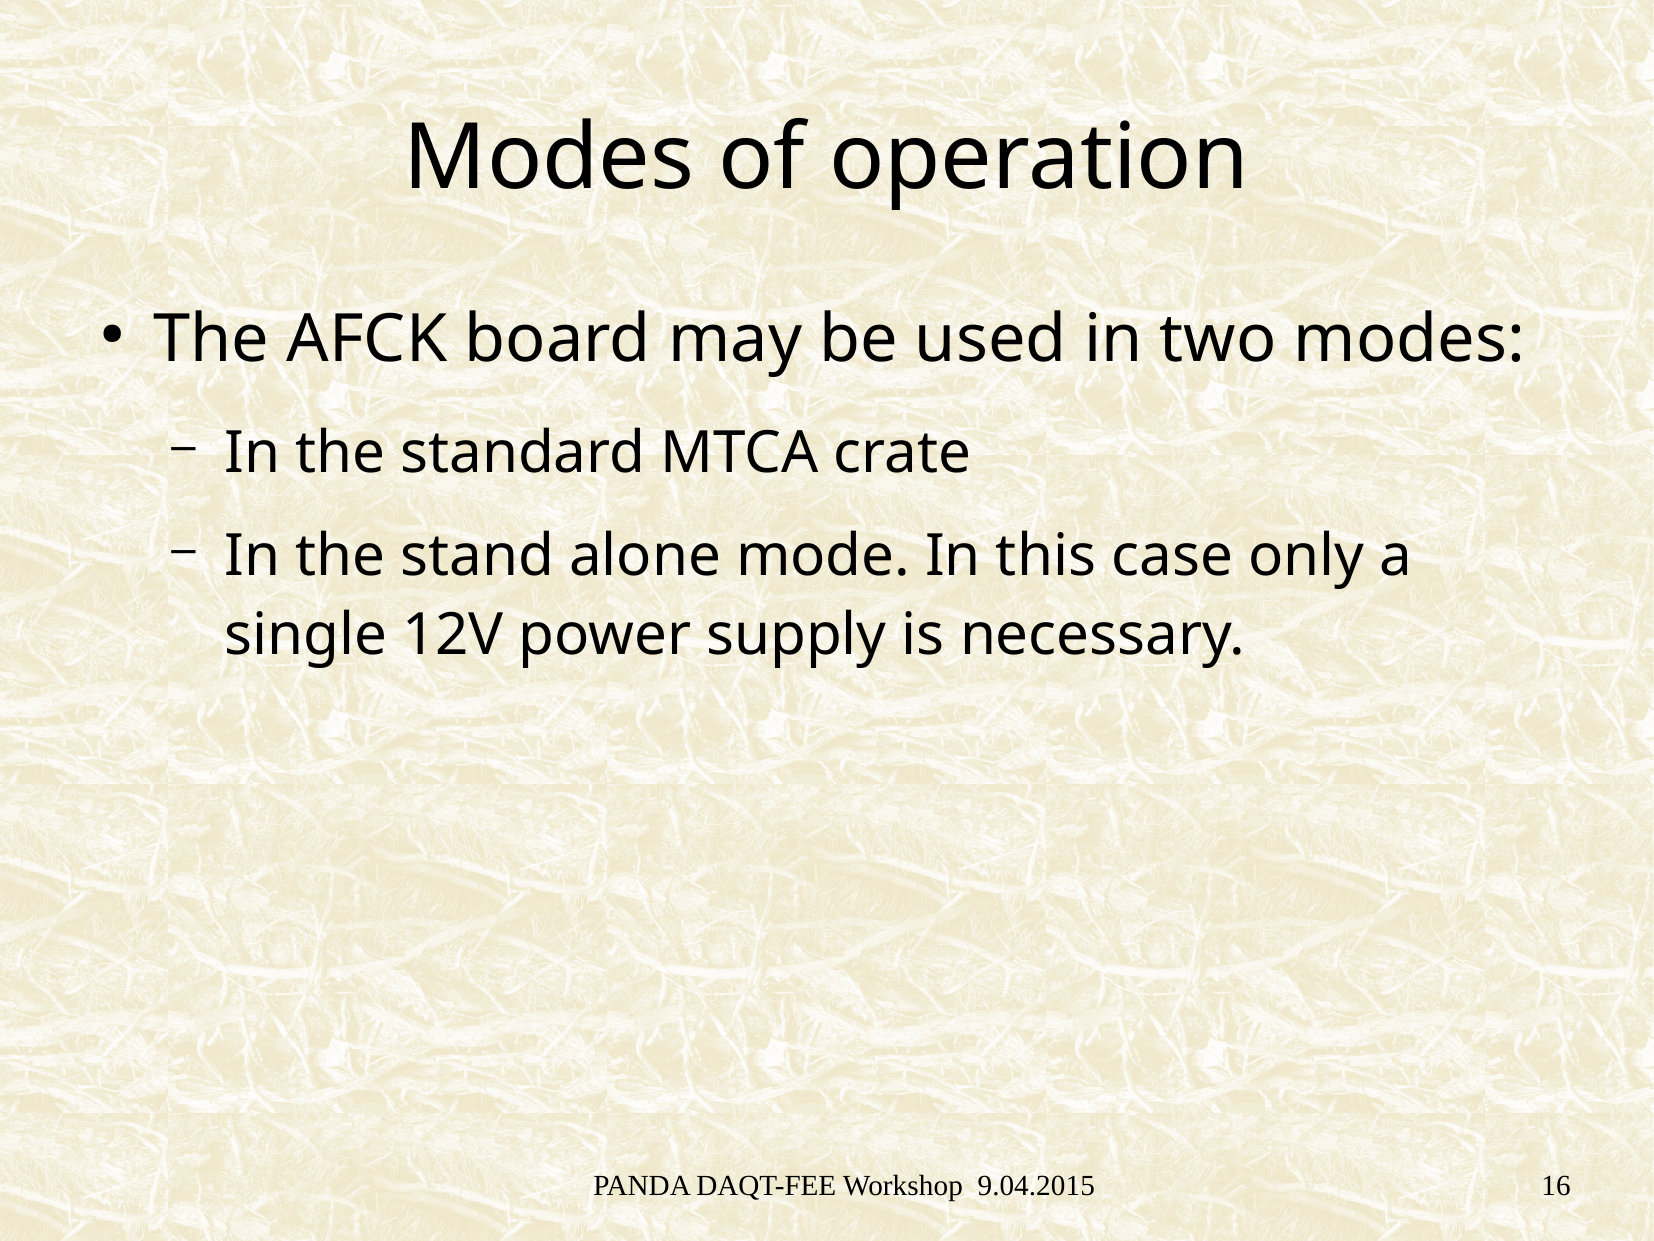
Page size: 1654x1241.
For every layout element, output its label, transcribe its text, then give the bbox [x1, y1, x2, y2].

list The AFCK board may be used in two modes: In the standard MTCA crate In the stand alone mode. In this case only a single 12V power supply is necessary. [82, 290, 1538, 1010]
picture [0, 0, 1654, 1241]
title Modes of operation [82, 49, 1571, 257]
